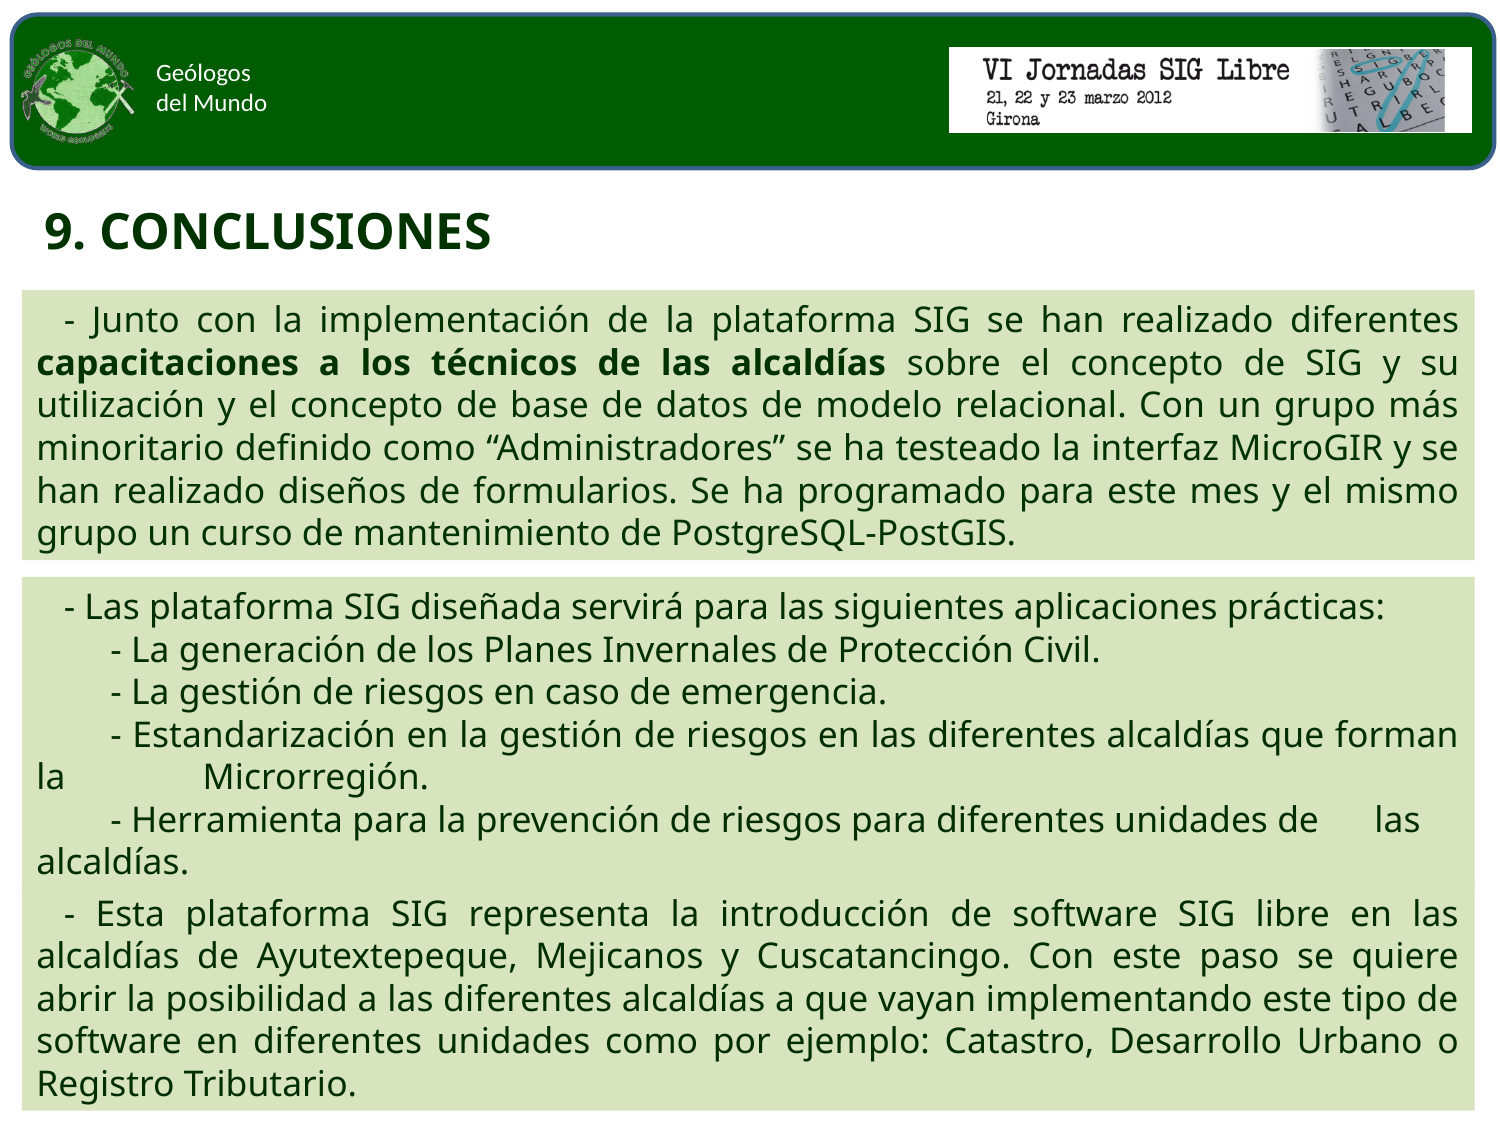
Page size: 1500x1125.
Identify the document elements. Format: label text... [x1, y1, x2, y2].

picture [950, 48, 1471, 132]
text_box Geólogos del Mundo [141, 49, 361, 125]
text_box - Esta plataforma SIG representa la introducción de software SIG libre en las alcaldías de Ayutextepeque, Mejicanos y Cuscatancingo. Con este paso se quiere abrir la posibilidad a las diferentes alcaldías a que vayan implementando este tipo de software en diferentes unidades como por ejemplo: Catastro, Desarrollo Urbano o Registro Tributario. [21, 890, 1475, 1111]
text_box [11, 14, 1495, 169]
text_box 9. CONCLUSIONES [29, 192, 1489, 268]
text_box - Junto con la implementación de la plataforma SIG se han realizado diferentes capacitaciones a los técnicos de las alcaldías sobre el concepto de SIG y su utilización y el concepto de base de datos de modelo relacional. Con un grupo más minoritario definido como “Administradores” se ha testeado la interfaz MicroGIR y se han realizado diseños de formularios. Se ha programado para este mes y el mismo grupo un curso de mantenimiento de PostgreSQL-PostGIS. [21, 290, 1475, 561]
picture [19, 36, 136, 145]
text_box - Las plataforma SIG diseñada servirá para las siguientes aplicaciones prácticas: - La generación de los Planes Invernales de Protección Civil. - La gestión de riesgos en caso de emergencia. - Estandarización en la gestión de riesgos en las diferentes alcaldías que forman la Microrregión. - Herramienta para la prevención de riesgos para diferentes unidades de las alcaldías. [21, 576, 1475, 890]
